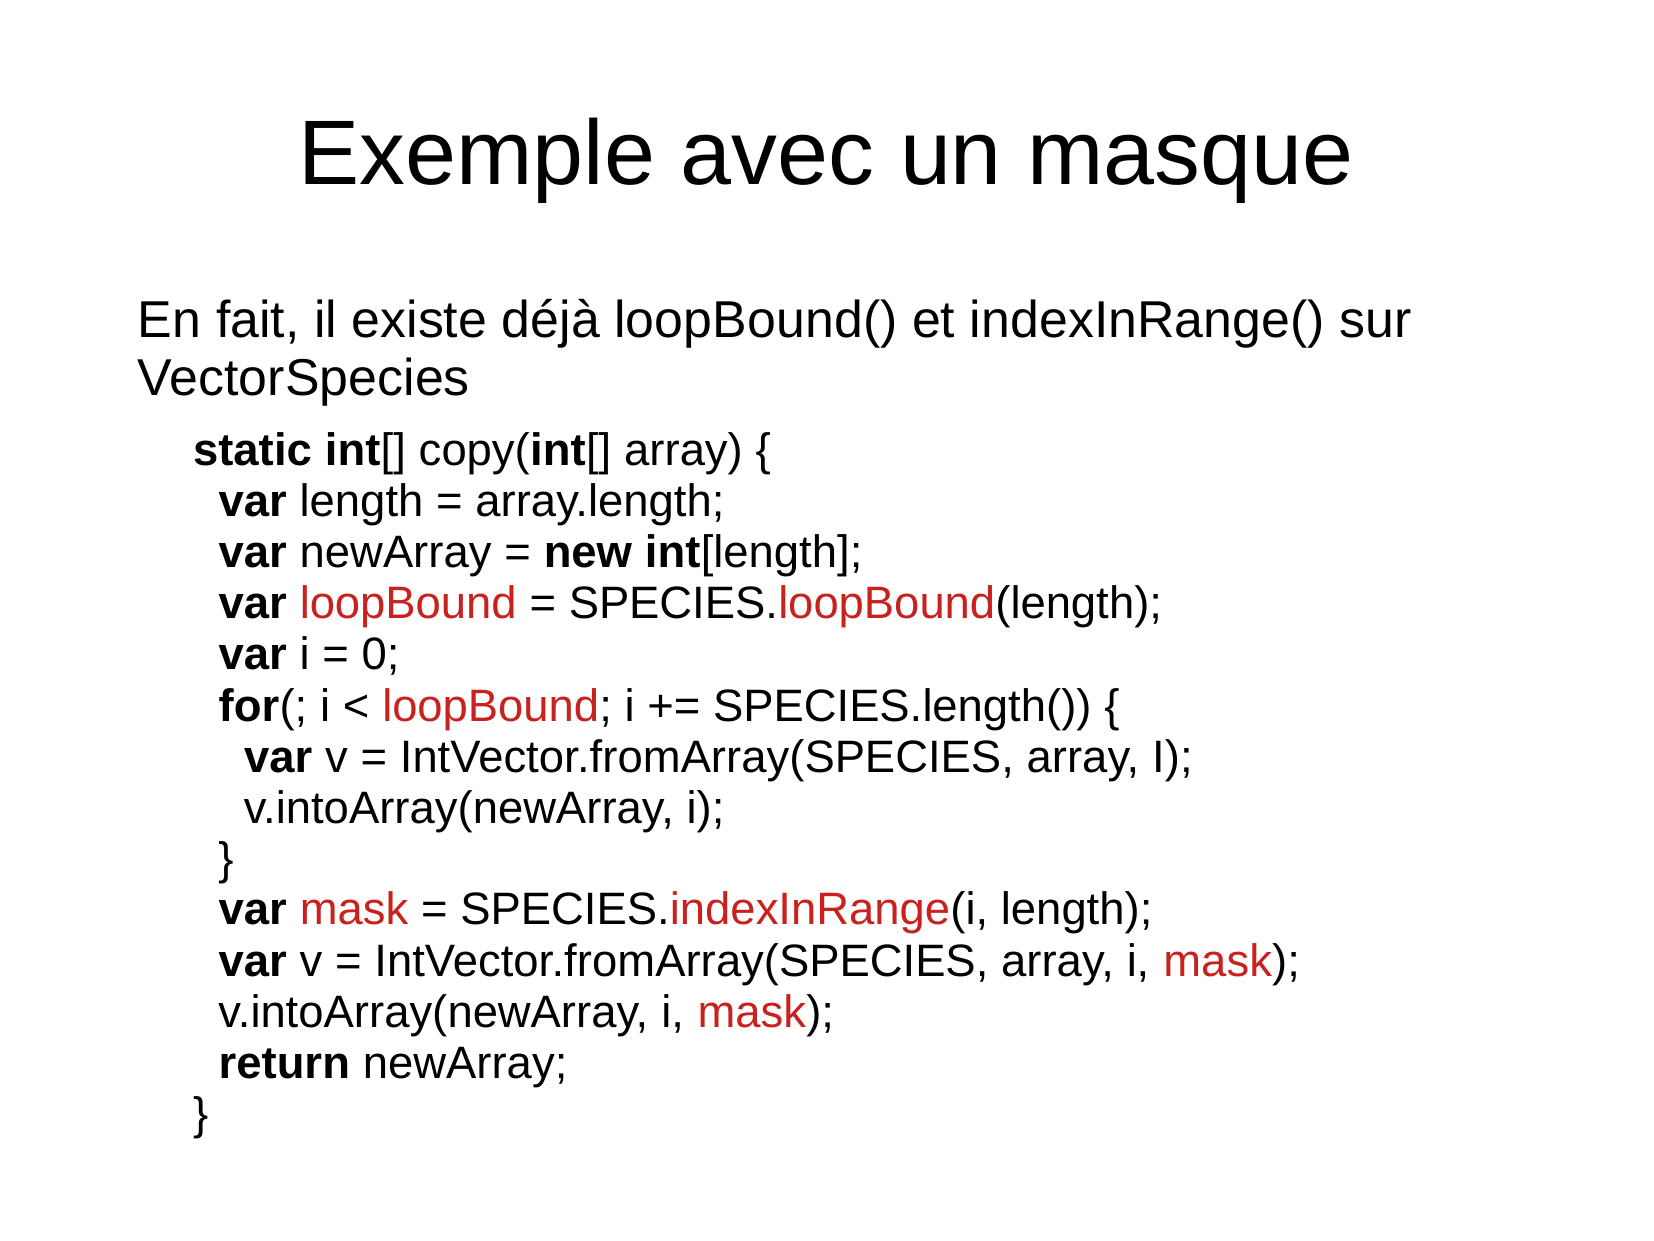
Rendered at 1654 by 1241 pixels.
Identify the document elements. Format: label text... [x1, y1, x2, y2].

title Exemple avec un masque [82, 49, 1571, 257]
list En fait, il existe déjà loopBound() et indexInRange() sur VectorSpecies static int[] copy(int[] array) { var length = array.length; var newArray = new int[length]; var loopBound = SPECIES.loopBound(length); var i = 0; for(; i < loopBound; i += SPECIES.length()) { var v = IntVector.fromArray(SPECIES, array, I); v.intoArray(newArray, i); } var mask = SPECIES.indexInRange(i, length); var v = IntVector.fromArray(SPECIES, array, i, mask); v.intoArray(newArray, i, mask); return newArray; } [82, 290, 1571, 1141]
